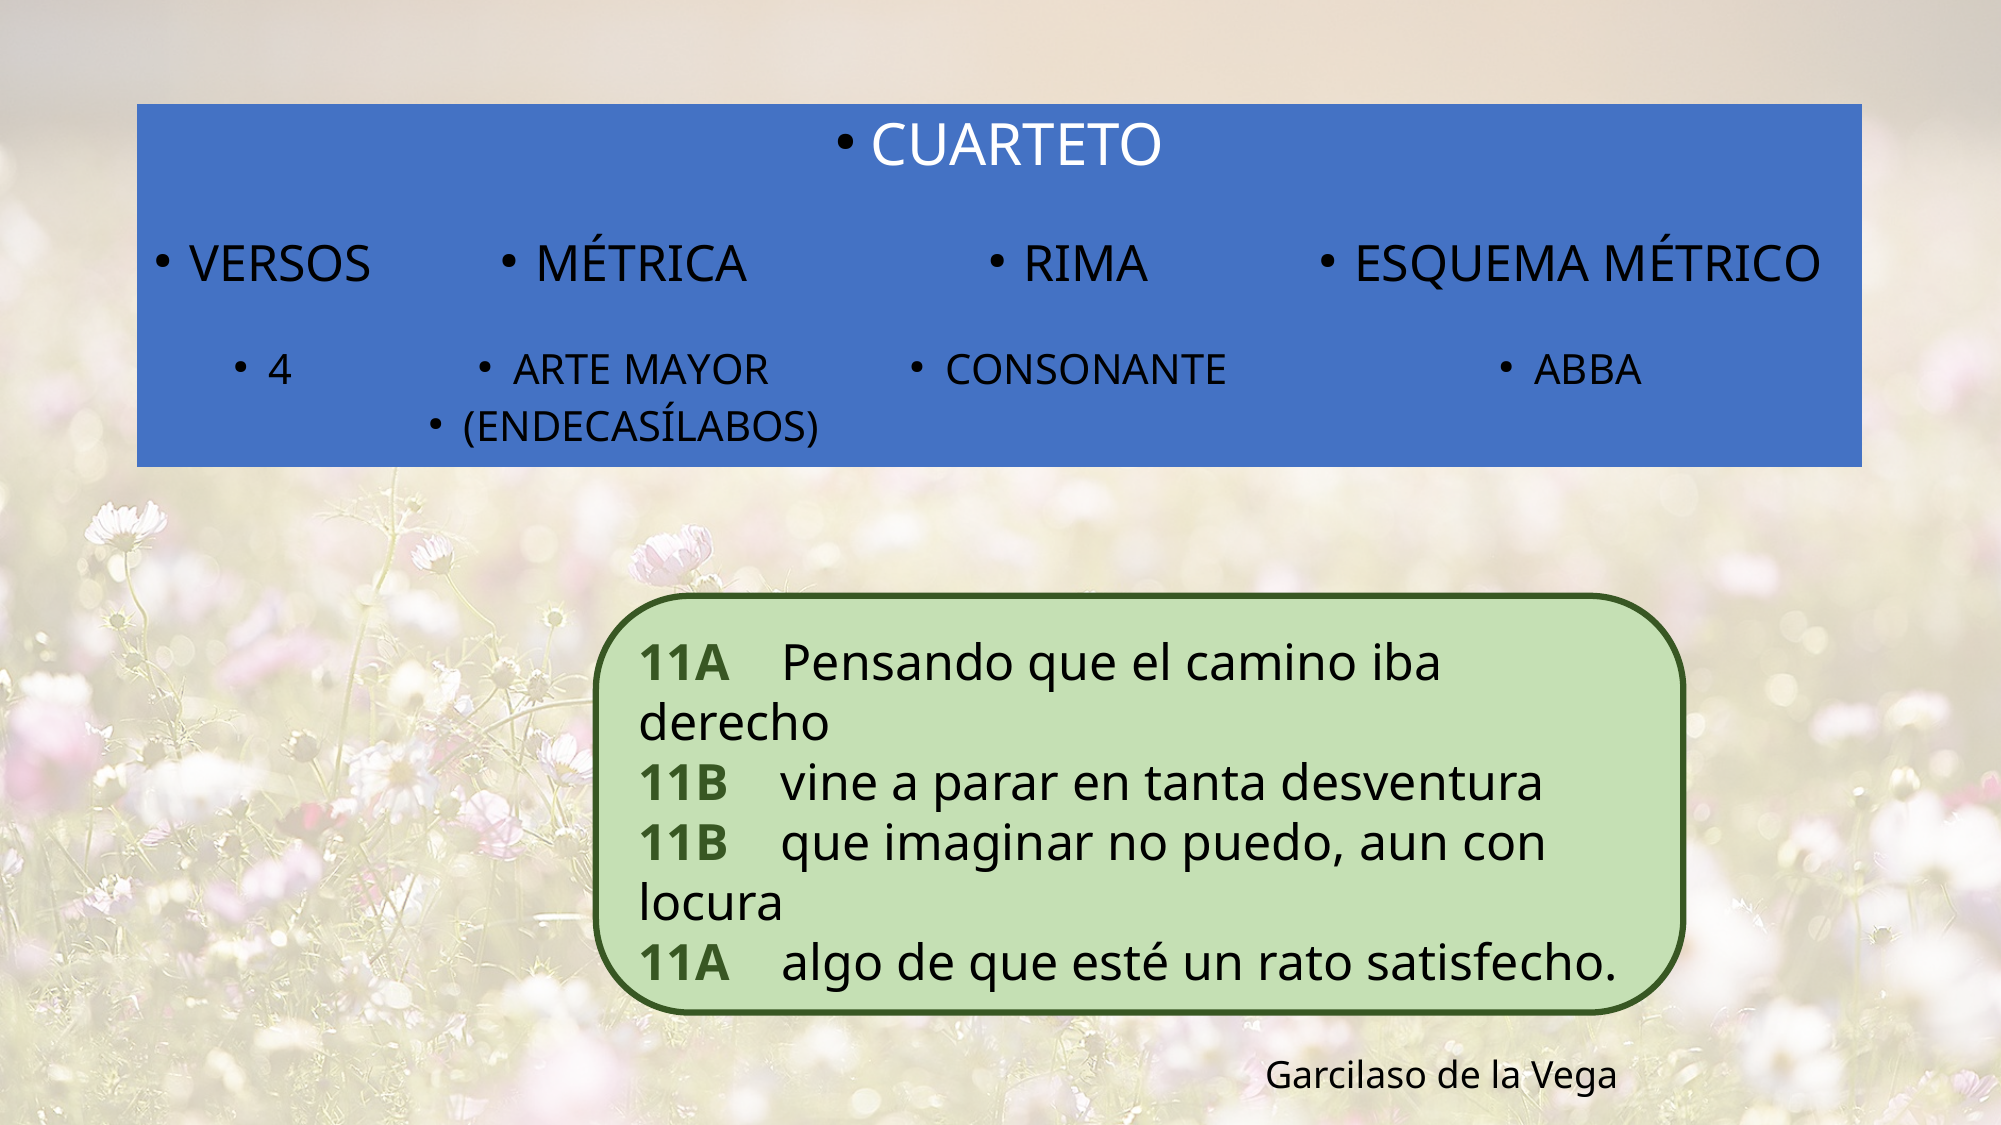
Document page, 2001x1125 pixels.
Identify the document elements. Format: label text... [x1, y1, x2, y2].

table_cell RIMA [859, 228, 1278, 340]
table_cell ARTE MAYOR (ENDECASÍLABOS) [389, 340, 859, 467]
table_cell 4 [137, 340, 389, 467]
text_box 11A Pensando que el camino iba derecho 11B vine a parar en tanta desventura 11B que imaginar no puedo, aun con locura 11A algo de que esté un rato satisfecho. Garcilaso de la Vega [595, 595, 1684, 1013]
table_cell VERSOS [137, 228, 389, 340]
table_cell MÉTRICA [389, 228, 859, 340]
table_cell ABBA [1278, 340, 1862, 467]
picture [0, 0, 2000, 1125]
table_header CUARTETO [137, 104, 1862, 228]
table_cell ESQUEMA MÉTRICO [1278, 228, 1862, 340]
table_cell CONSONANTE [859, 340, 1278, 467]
